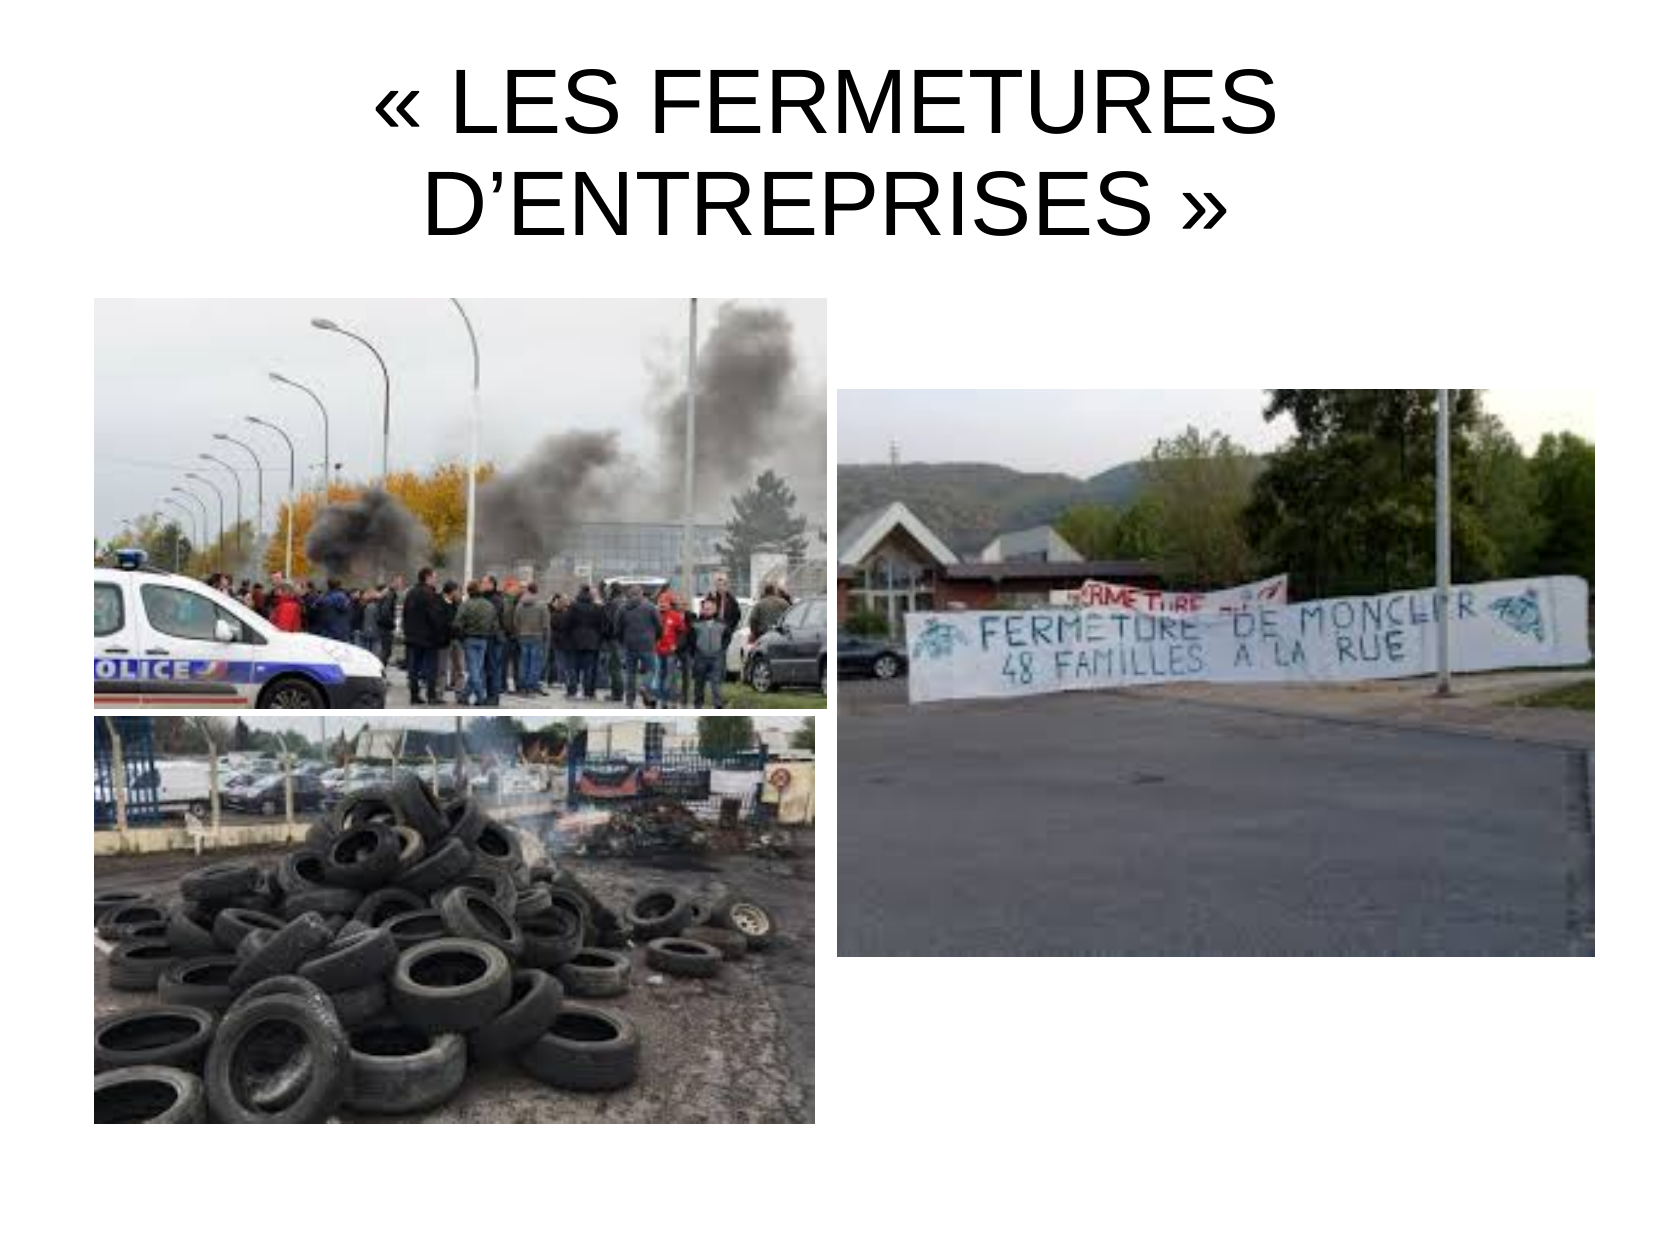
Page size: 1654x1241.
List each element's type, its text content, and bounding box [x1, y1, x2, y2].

picture [94, 716, 815, 1124]
picture [94, 298, 827, 709]
title « LES FERMETURES D’ENTREPRISES » [82, 49, 1571, 257]
picture [837, 389, 1595, 957]
